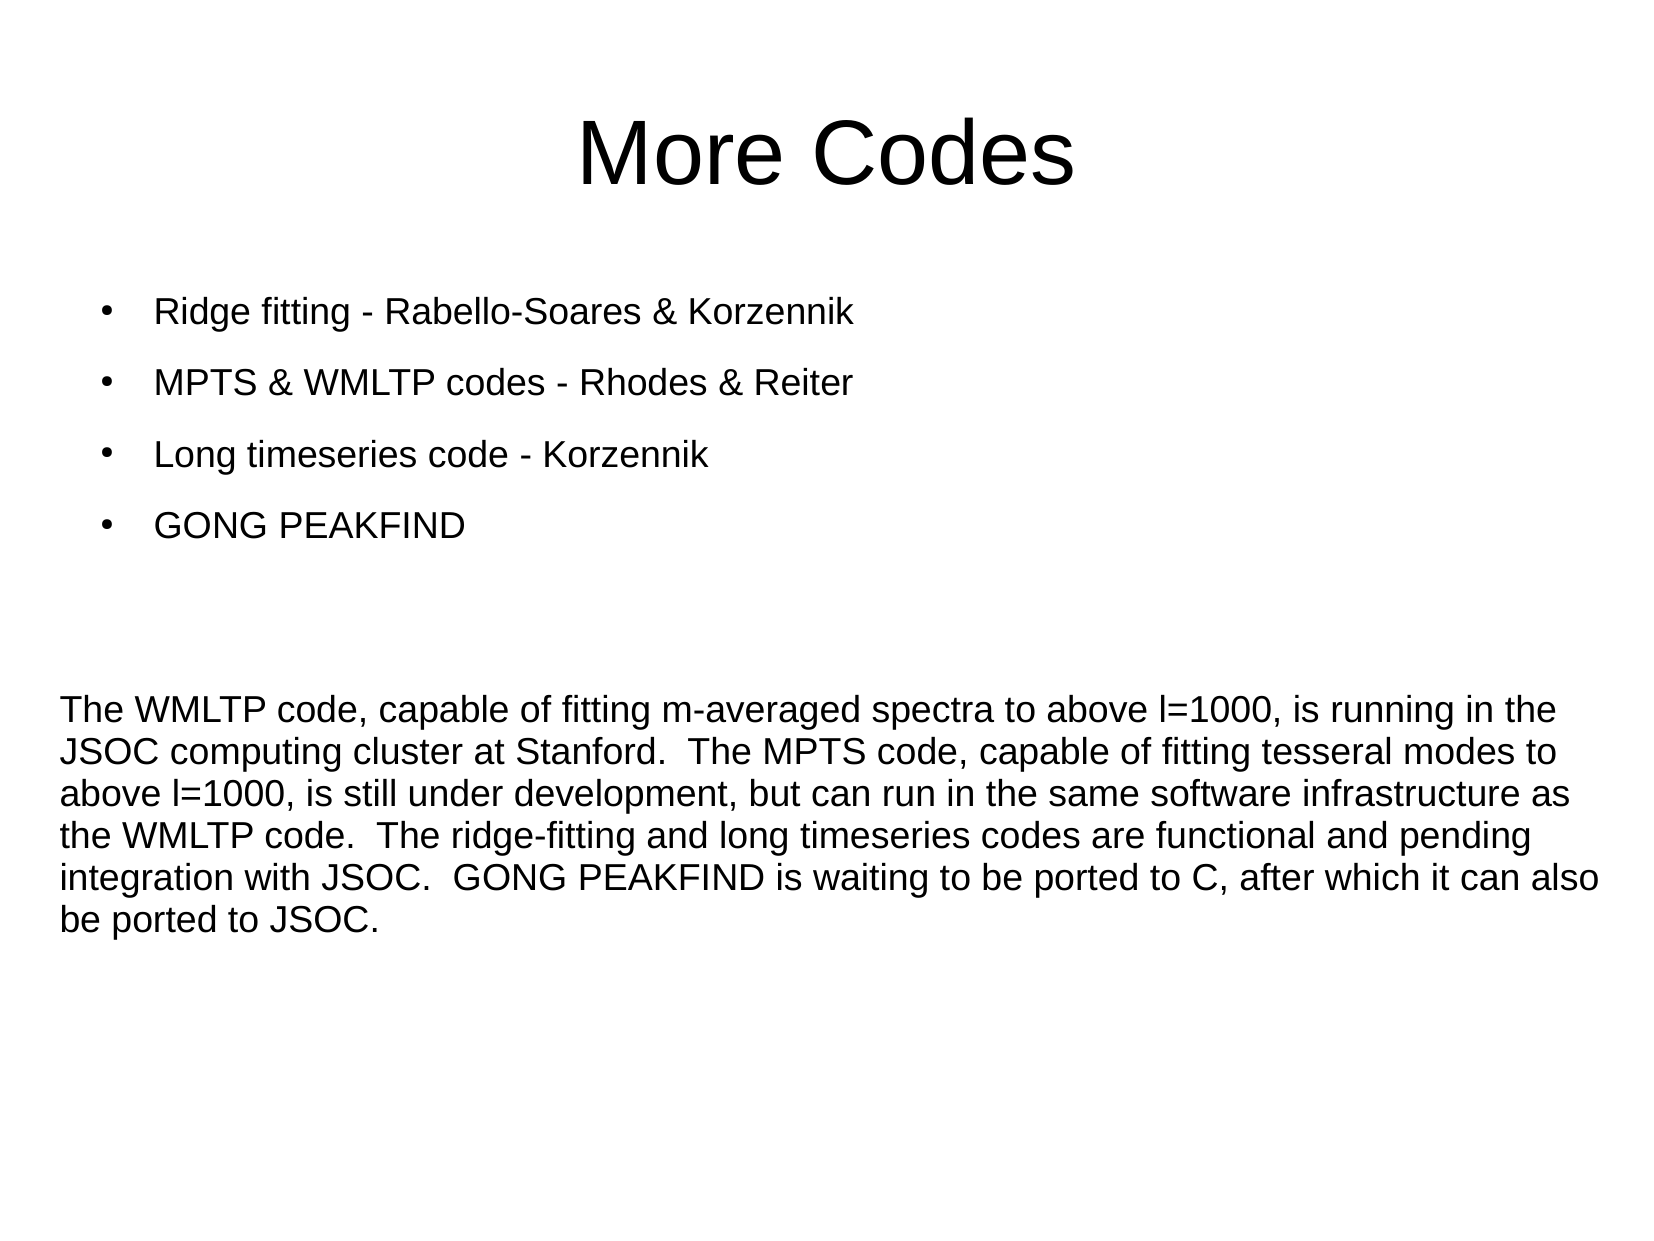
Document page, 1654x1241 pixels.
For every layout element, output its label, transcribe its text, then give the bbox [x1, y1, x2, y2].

list Ridge fitting - Rabello-Soares & Korzennik MPTS & WMLTP codes - Rhodes & Reiter Long timeseries code - Korzennik GONG PEAKFIND [82, 290, 1571, 681]
text_box The WMLTP code, capable of fitting m-averaged spectra to above l=1000, is running in the JSOC computing cluster at Stanford. The MPTS code, capable of fitting tesseral modes to above l=1000, is still under development, but can run in the same software infrastructure as the WMLTP code. The ridge-fitting and long timeseries codes are functional and pending integration with JSOC. GONG PEAKFIND is waiting to be ported to C, after which it can also be ported to JSOC. [44, 681, 1620, 1063]
title More Codes [82, 49, 1571, 257]
